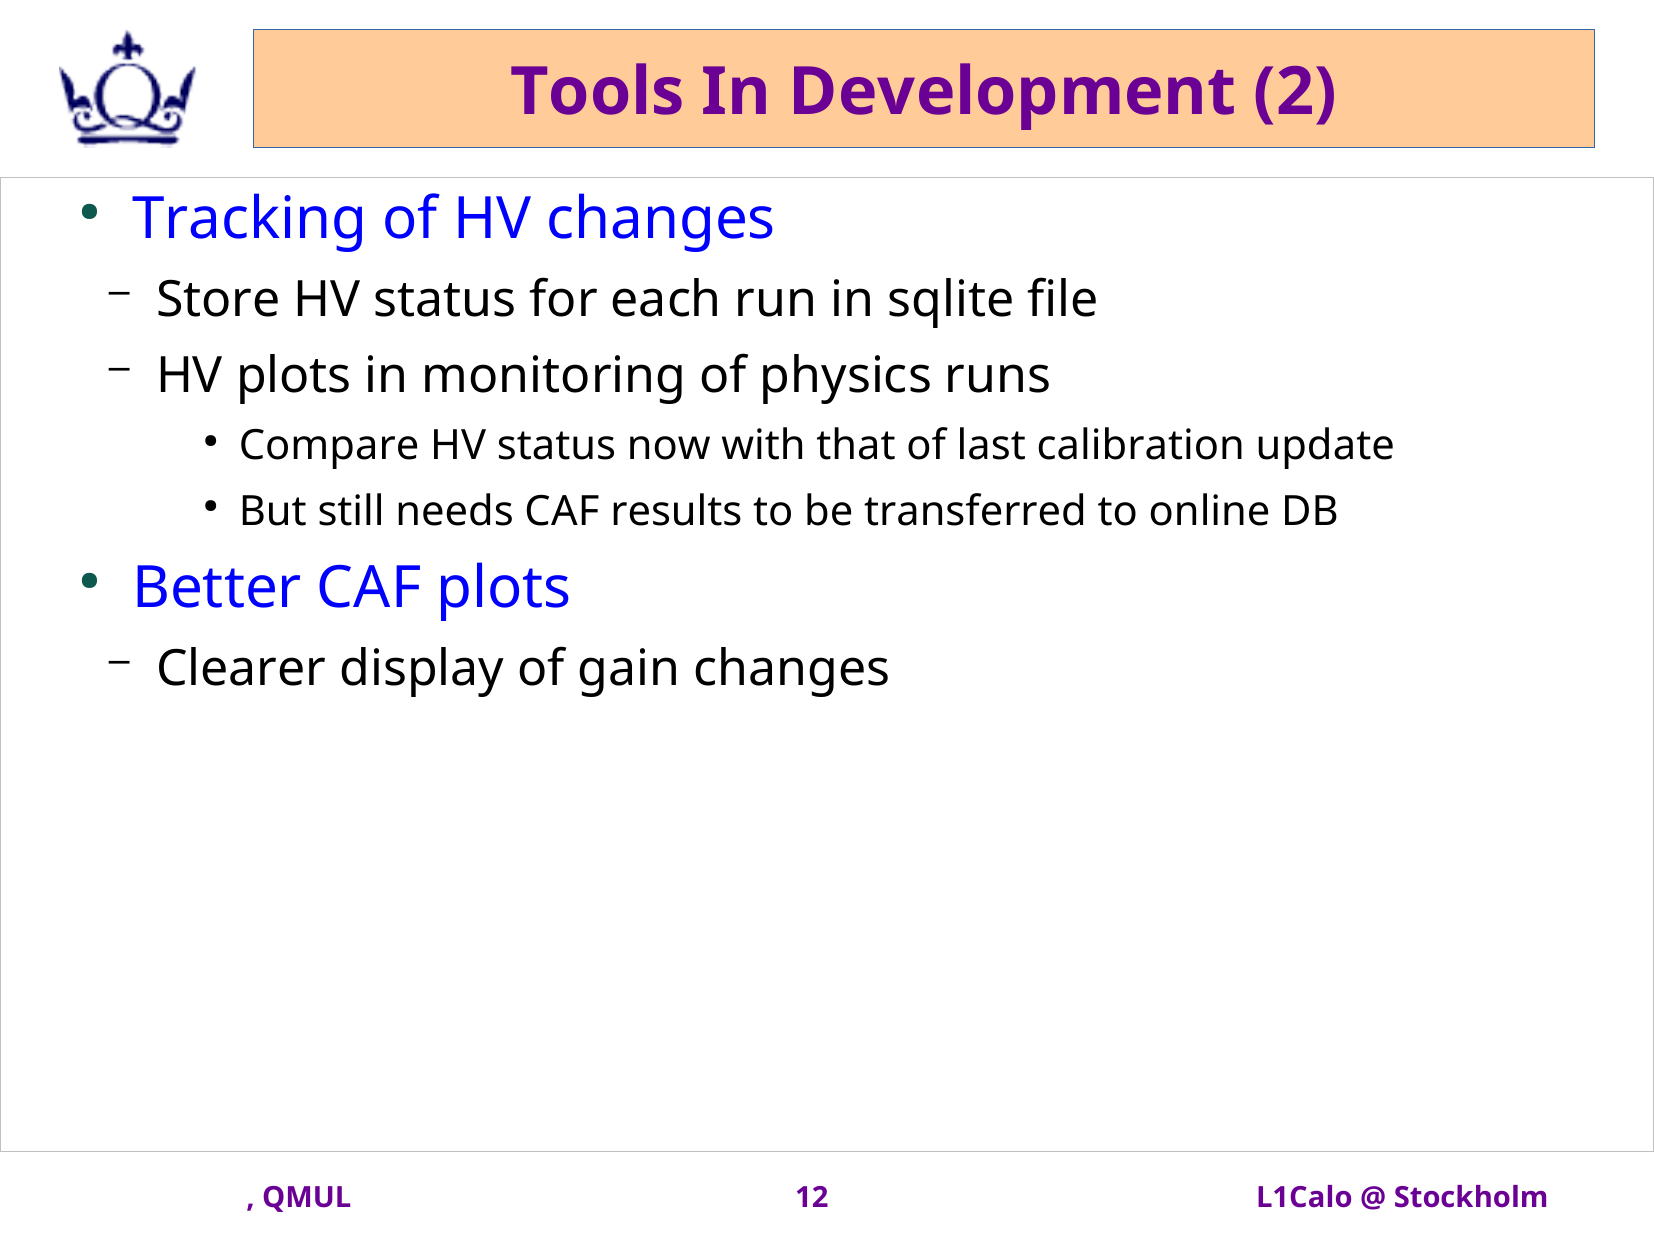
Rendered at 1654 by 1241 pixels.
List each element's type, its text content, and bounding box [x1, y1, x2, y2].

list Tracking of HV changes Store HV status for each run in sqlite file HV plots in monitoring of physics runs Compare HV status now with that of last calibration update But still needs CAF results to be transferred to online DB Better CAF plots Clearer display of gain changes [61, 181, 1605, 1149]
title Tools In Development (2) [253, 29, 1595, 148]
picture [59, 29, 200, 148]
